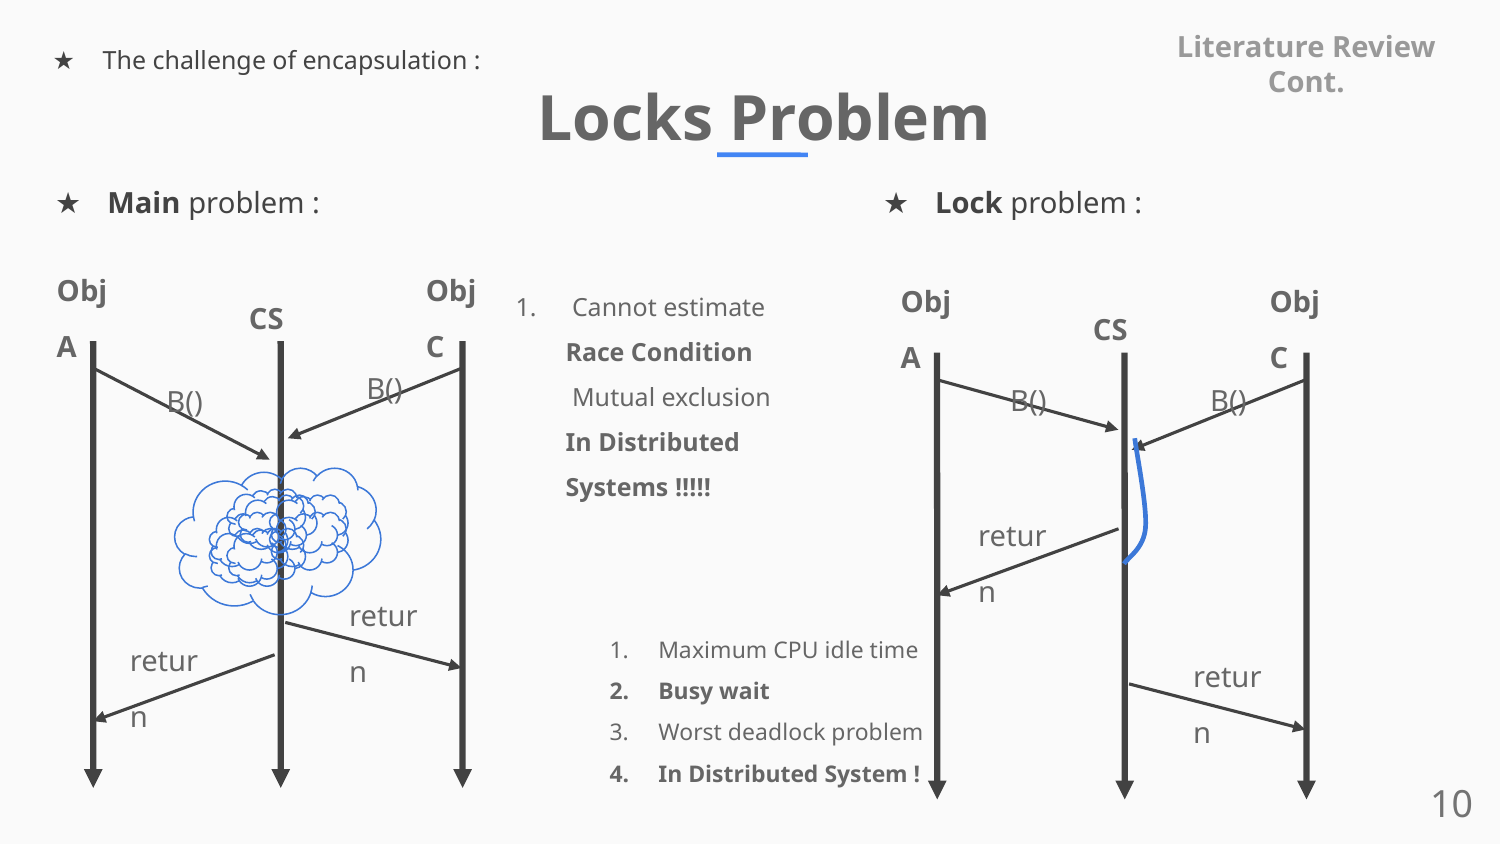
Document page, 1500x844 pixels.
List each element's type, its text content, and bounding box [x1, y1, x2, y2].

title return [114, 654, 228, 701]
title The challenge of encapsulation : [12, 3, 1422, 98]
title return [1178, 670, 1291, 717]
text_box Literature Review Cont. [1131, 13, 1482, 94]
title B() [1195, 366, 1274, 412]
title B() [995, 367, 1074, 413]
title CS [233, 271, 338, 343]
title CS [1077, 282, 1181, 355]
title return [334, 609, 447, 655]
title Obj A [41, 271, 145, 343]
title Obj C [410, 271, 514, 343]
title return [963, 529, 1076, 576]
text_box Maximum CPU idle time Busy wait Worst deadlock problem In Distributed System ! [568, 617, 953, 791]
title Locks Problem [60, 94, 1470, 161]
slide_number 10 [1398, 770, 1489, 835]
title Cannot estimate Race Condition Mutual exclusion In Distributed Systems !!!!! [475, 321, 800, 456]
title Lock problem : [845, 144, 1194, 239]
title Obj A [885, 282, 989, 355]
title Main problem : [17, 149, 445, 234]
title B() [351, 354, 430, 400]
title Obj C [1254, 282, 1358, 355]
title B() [151, 368, 230, 414]
